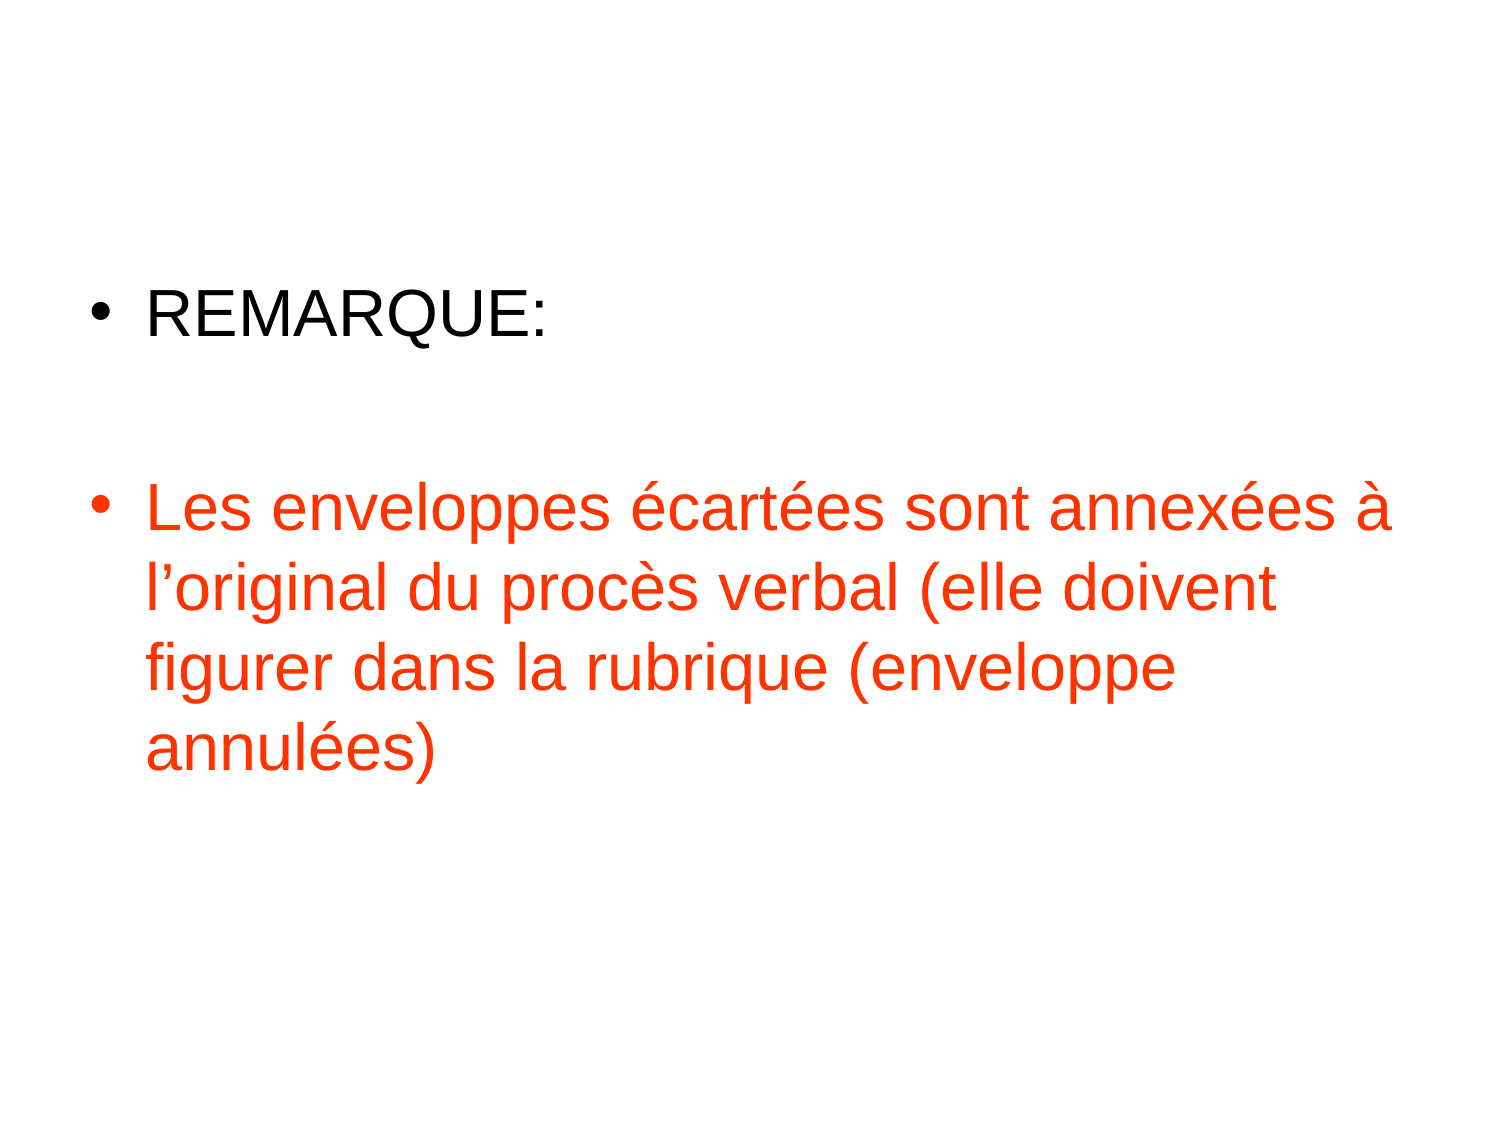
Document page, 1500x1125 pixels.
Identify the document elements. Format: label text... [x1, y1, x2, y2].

list REMARQUE: Les enveloppes écartées sont annexées à l’original du procès verbal (elle doivent figurer dans la rubrique (enveloppe annulées) [75, 262, 1426, 1005]
